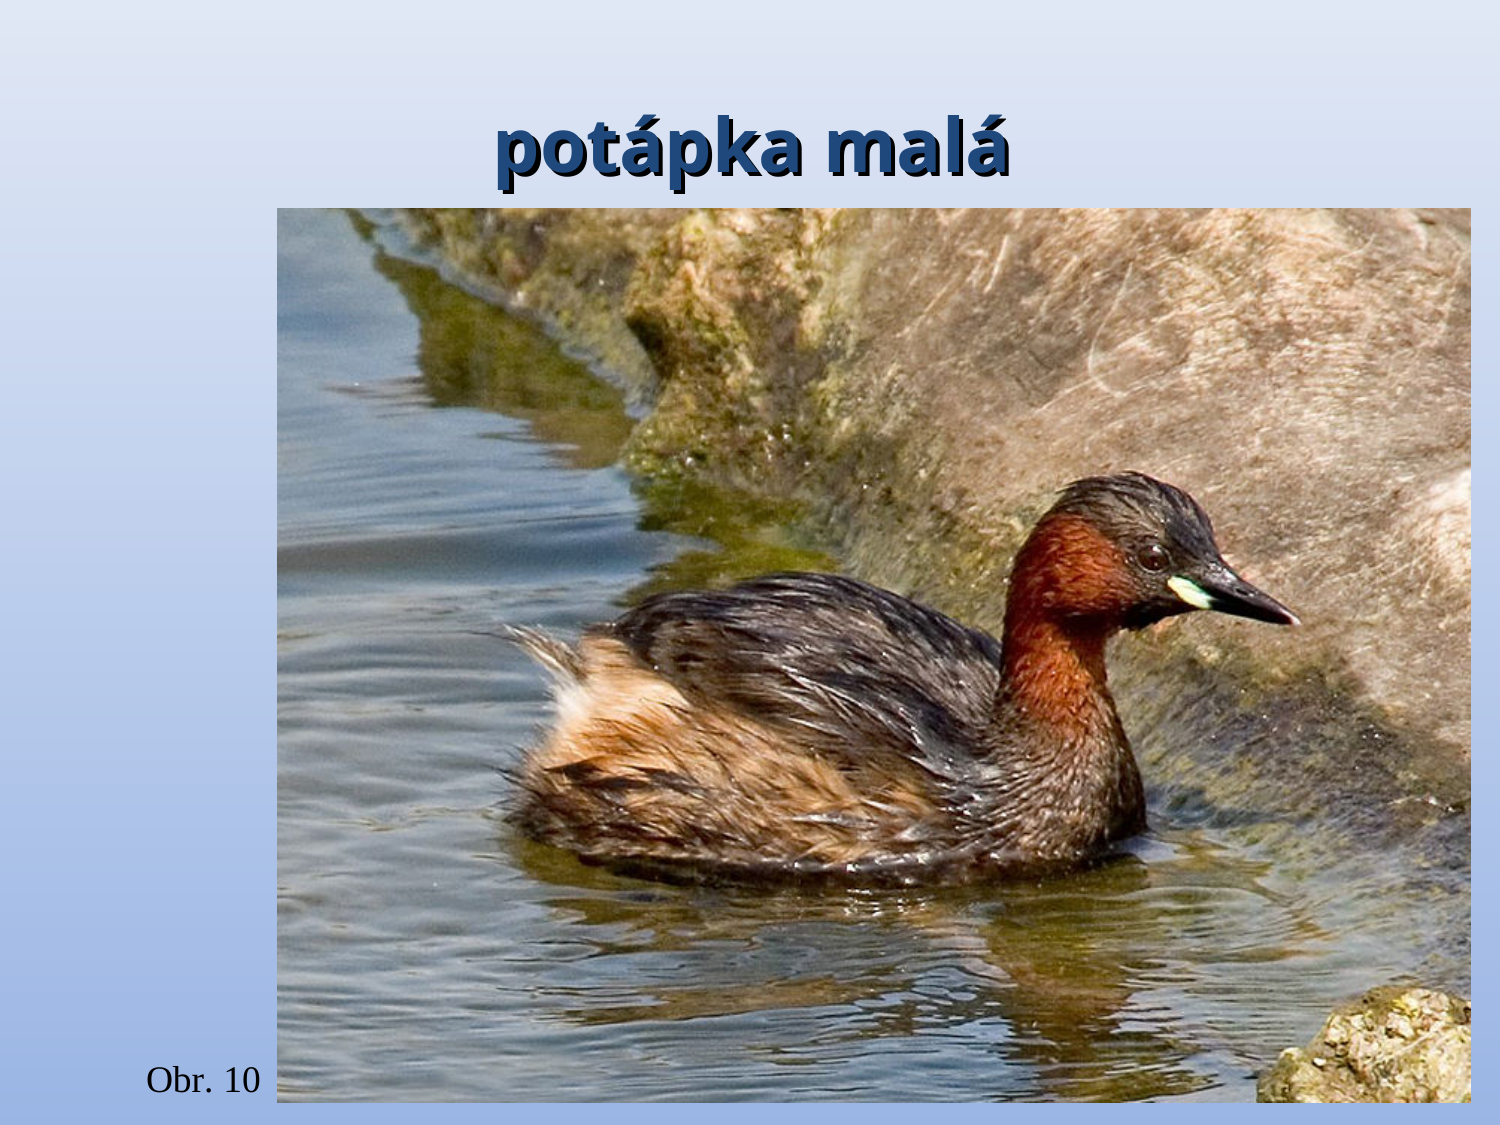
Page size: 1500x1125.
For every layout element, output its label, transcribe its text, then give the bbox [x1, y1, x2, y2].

title potápka malá [76, 0, 1427, 188]
text_box Obr. 10 [112, 1046, 278, 1108]
picture [277, 208, 1471, 1103]
